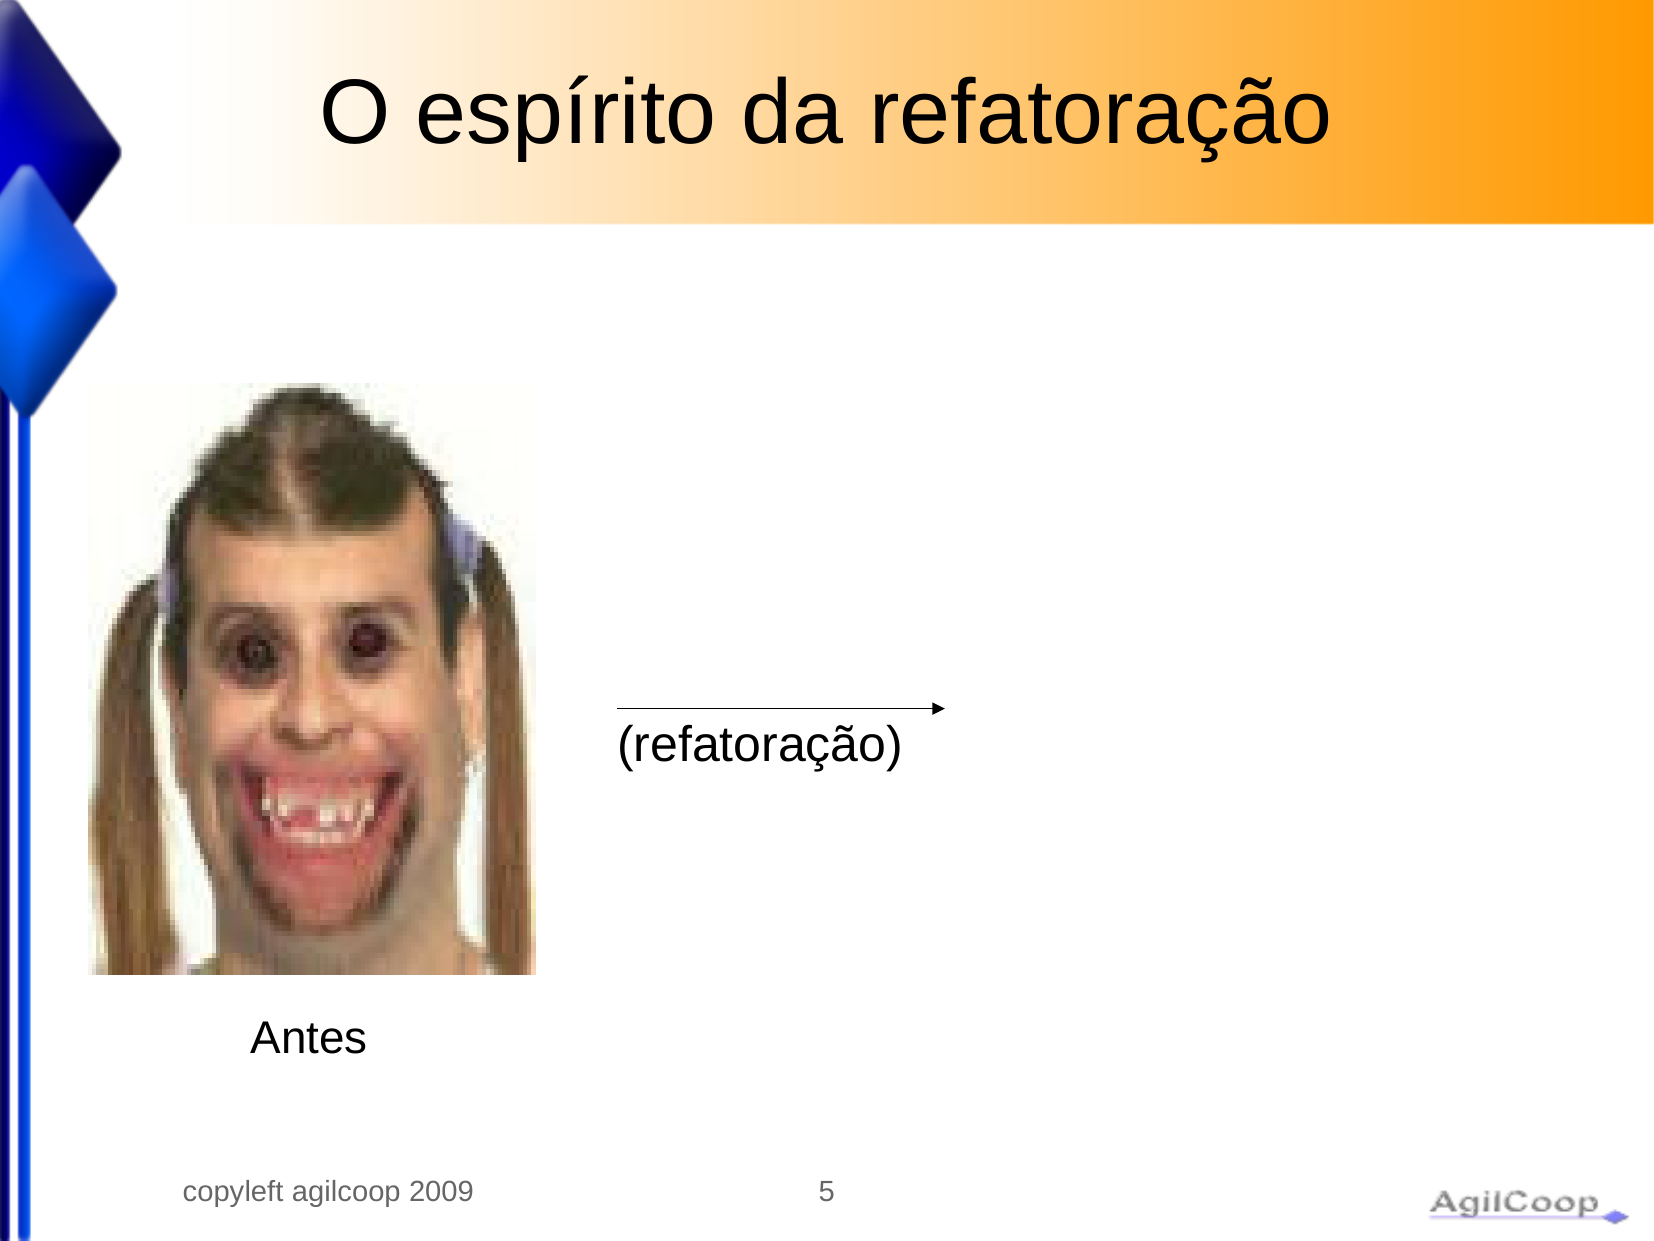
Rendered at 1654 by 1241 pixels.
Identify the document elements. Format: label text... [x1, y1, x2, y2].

picture [0, 0, 1654, 1241]
text_box (refatoração) [602, 708, 919, 780]
text_box Antes [236, 1003, 432, 1071]
title O espírito da refatoração [82, 15, 1571, 208]
